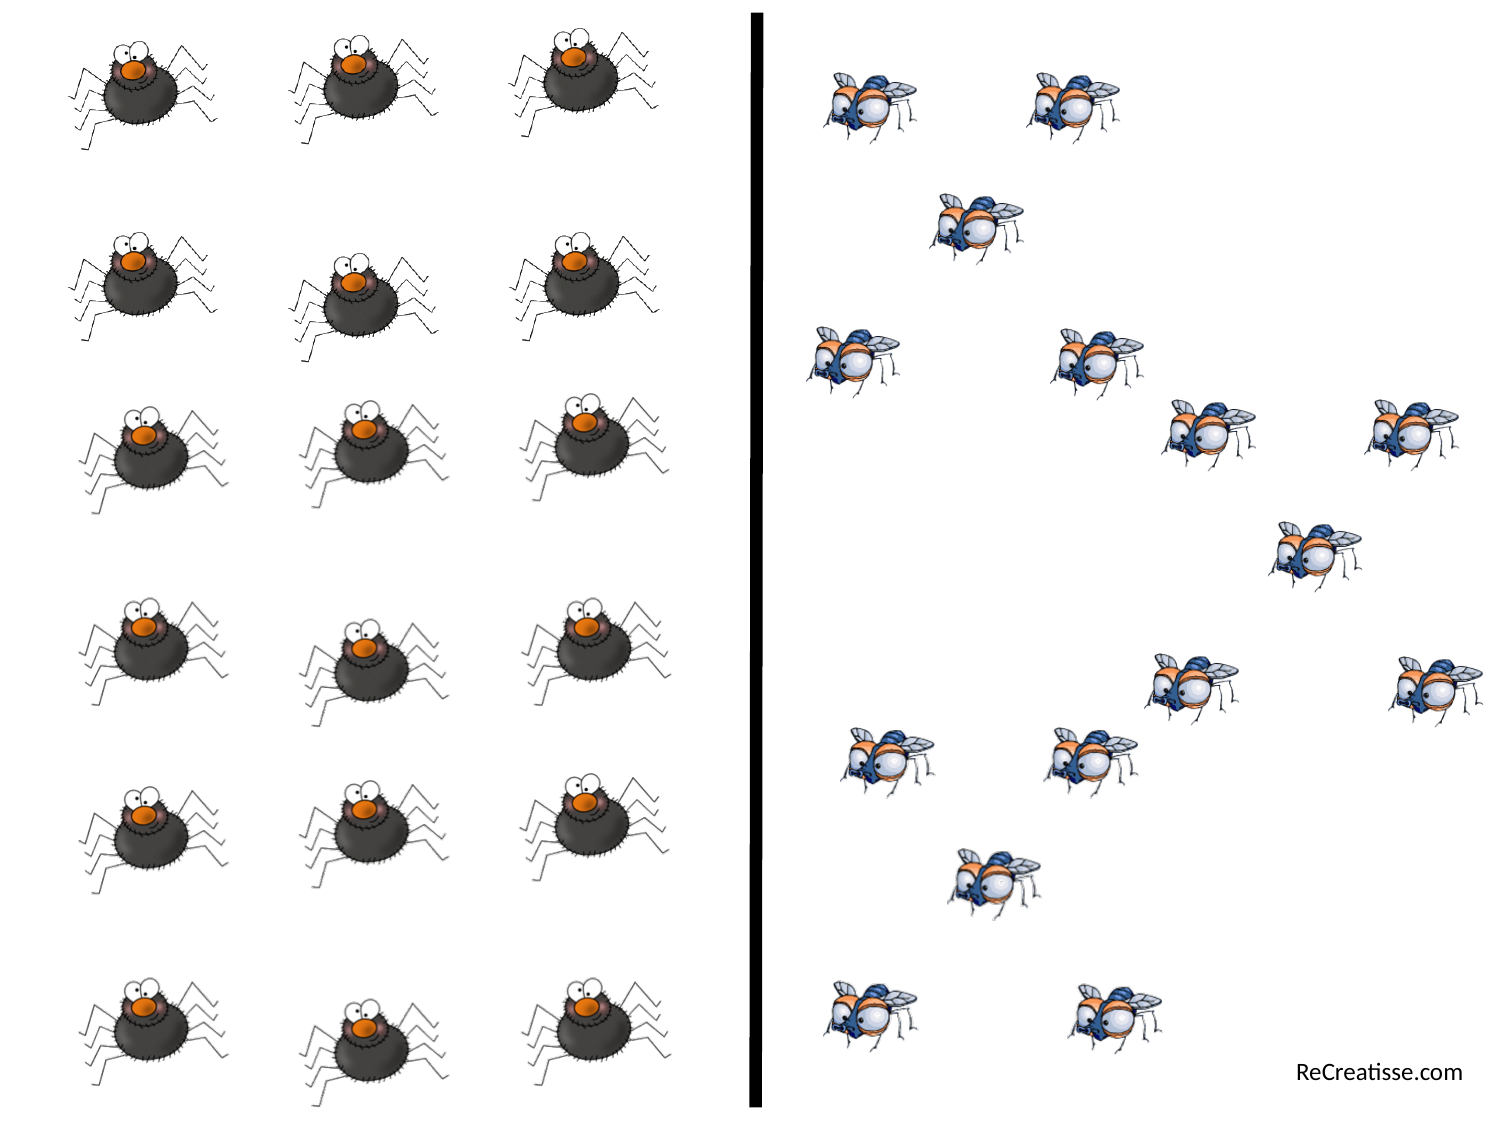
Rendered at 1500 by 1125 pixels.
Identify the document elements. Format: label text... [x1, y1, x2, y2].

picture [505, 229, 661, 342]
picture [1388, 656, 1484, 728]
text_box ReCreatisse.com [1281, 1048, 1479, 1093]
picture [1026, 72, 1121, 145]
picture [284, 250, 440, 363]
picture [284, 32, 440, 145]
picture [75, 391, 673, 728]
picture [823, 727, 1163, 1055]
picture [1268, 521, 1363, 593]
picture [64, 229, 219, 342]
picture [1161, 399, 1257, 472]
picture [75, 771, 673, 1108]
picture [1144, 653, 1240, 726]
picture [504, 25, 660, 138]
picture [929, 193, 1025, 266]
picture [806, 326, 901, 399]
picture [823, 72, 918, 145]
picture [1364, 399, 1460, 472]
picture [64, 38, 219, 151]
picture [1050, 328, 1145, 401]
